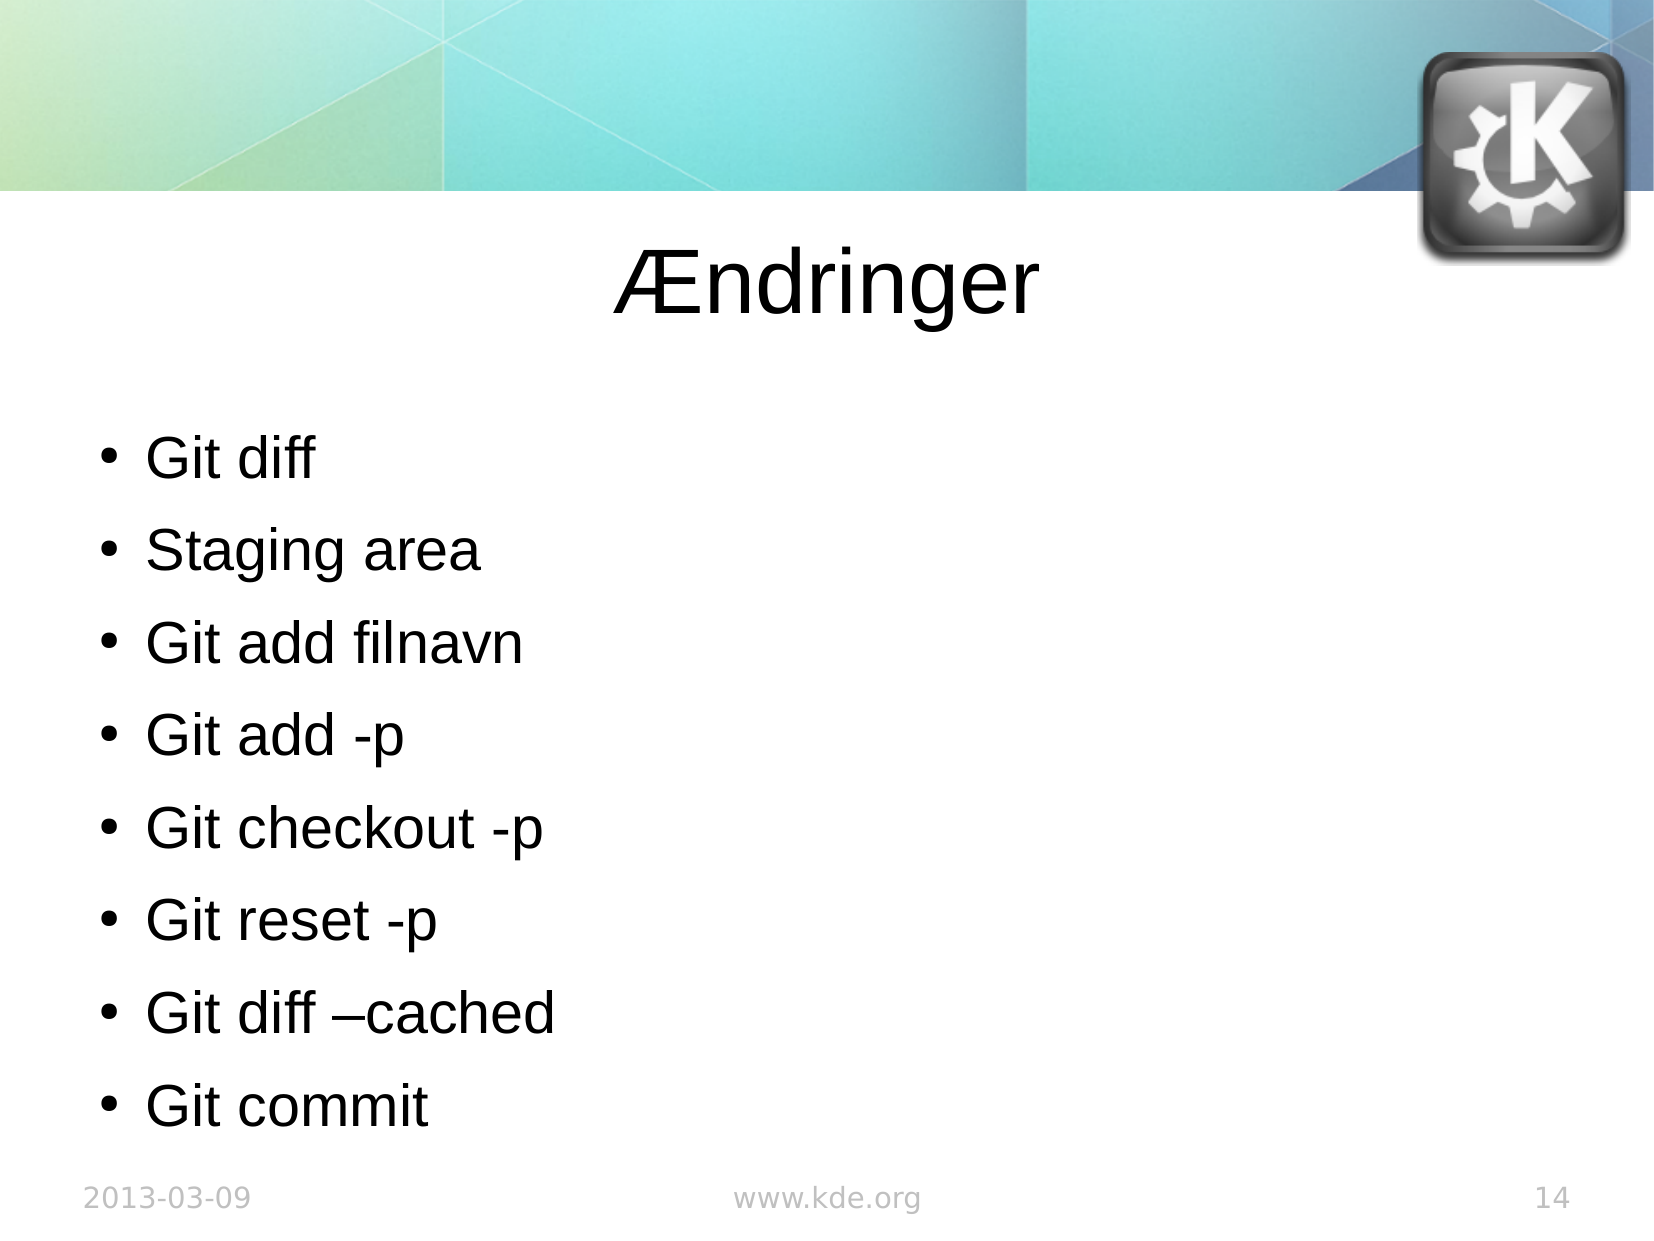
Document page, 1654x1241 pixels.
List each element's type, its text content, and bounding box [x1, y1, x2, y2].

picture [0, 0, 1654, 191]
list Git diff Staging area Git add filnavn Git add -p Git checkout -p Git reset -p Git diff –cached Git commit [82, 424, 1571, 1144]
title Ændringer [82, 178, 1571, 386]
